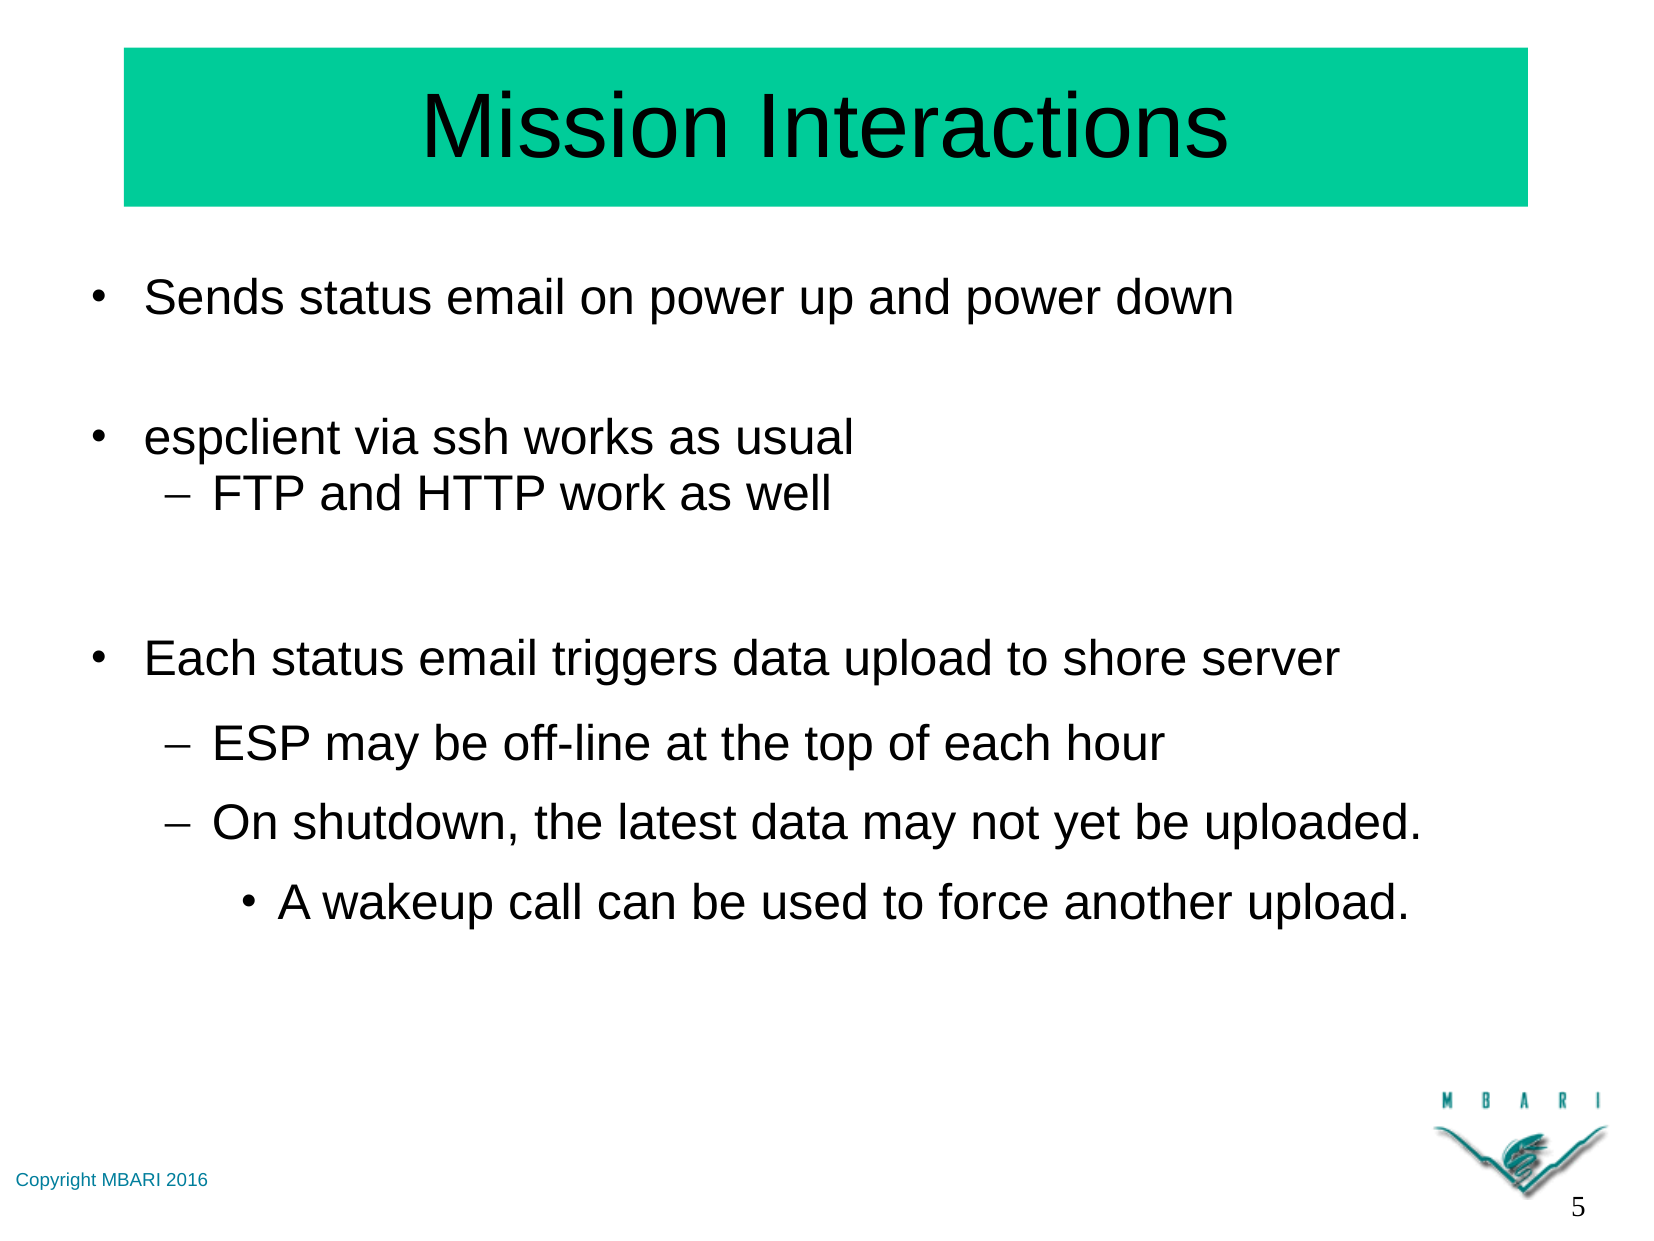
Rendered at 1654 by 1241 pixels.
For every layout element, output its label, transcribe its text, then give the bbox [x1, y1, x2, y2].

picture [1426, 1091, 1613, 1200]
title Mission Interactions [123, 47, 1528, 207]
list Sends status email on power up and power down espclient via ssh works as usual FTP and HTTP work as well Each status email triggers data upload to shore server ESP may be off-line at the top of each hour On shutdown, the latest data may not yet be uploaded. A wakeup call can be used to force another upload. [75, 262, 1479, 1163]
